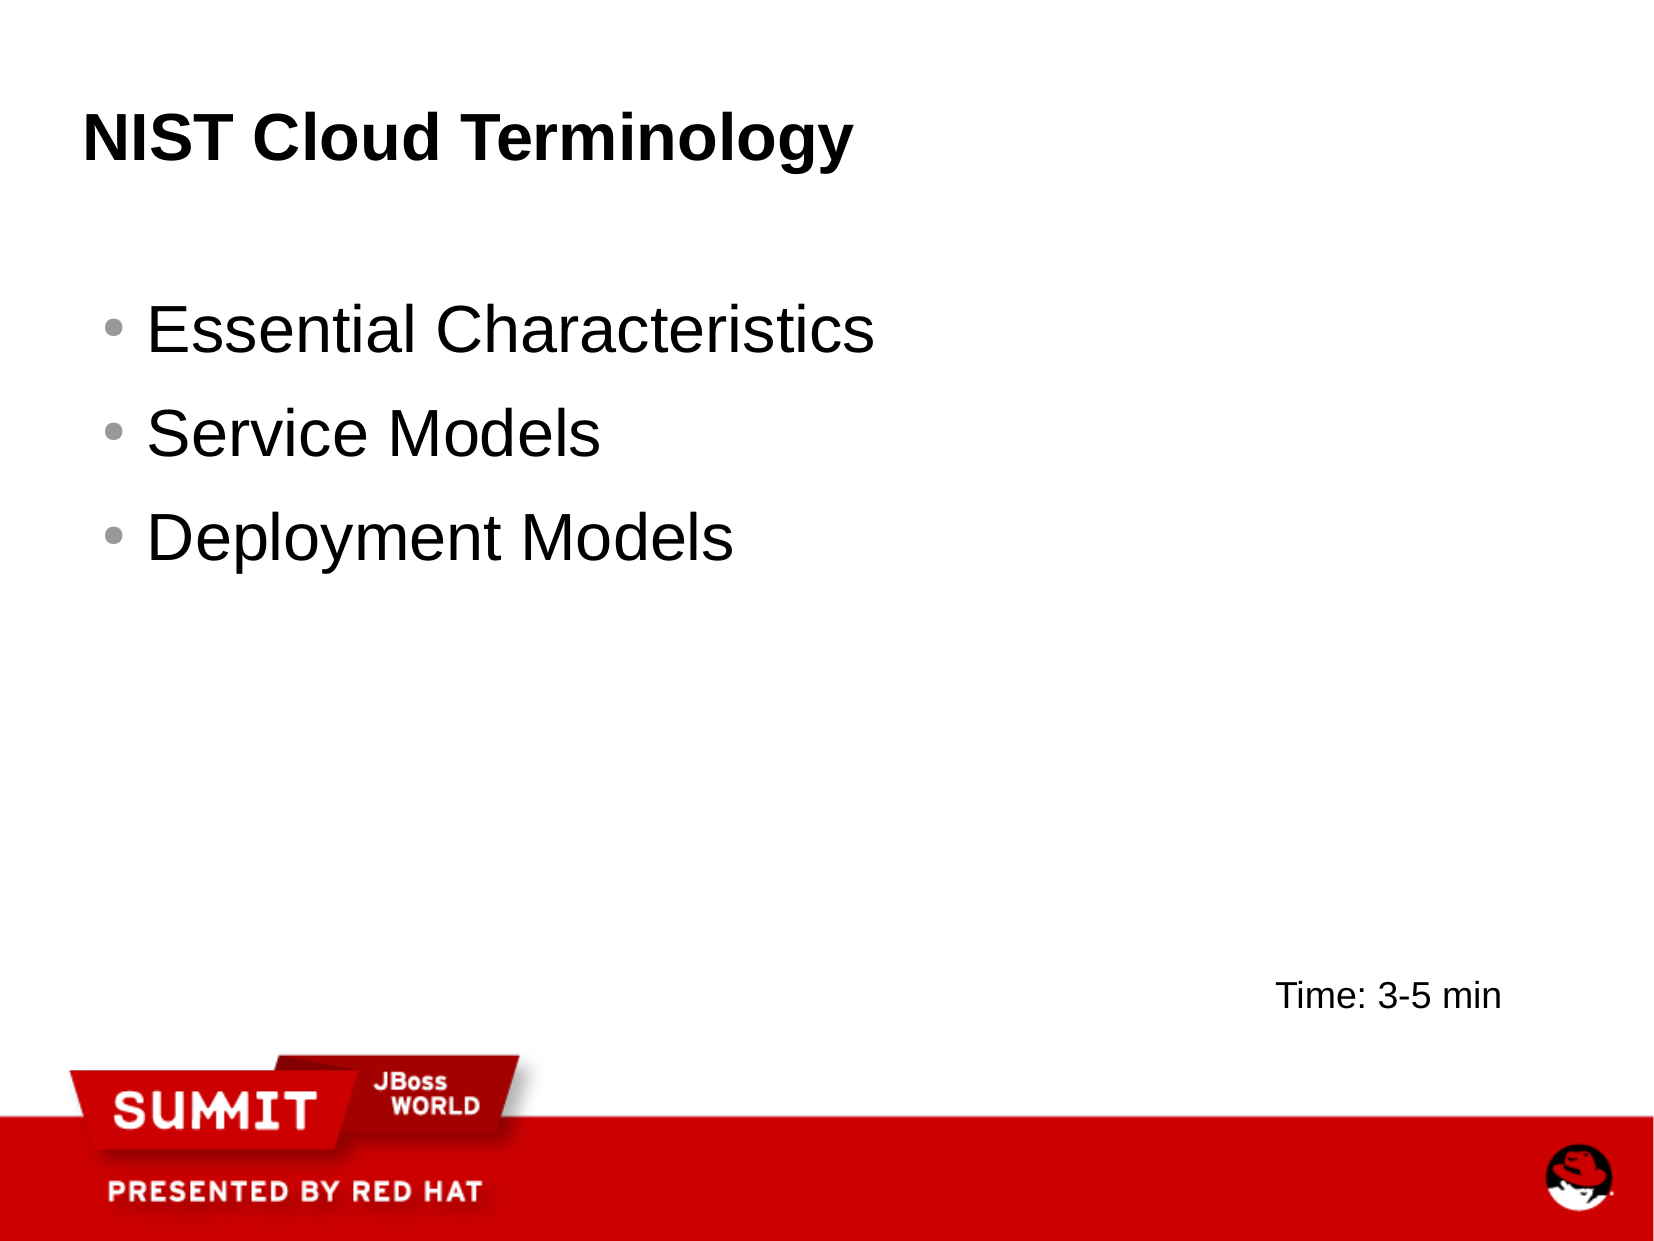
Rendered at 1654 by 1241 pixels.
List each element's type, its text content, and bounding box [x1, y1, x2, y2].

list Time: 3-5 min [1275, 975, 1576, 1056]
list Essential Characteristics Service Models Deployment Models [86, 187, 1576, 981]
picture [0, 1043, 1654, 1241]
title NIST Cloud Terminology [82, 43, 1571, 231]
